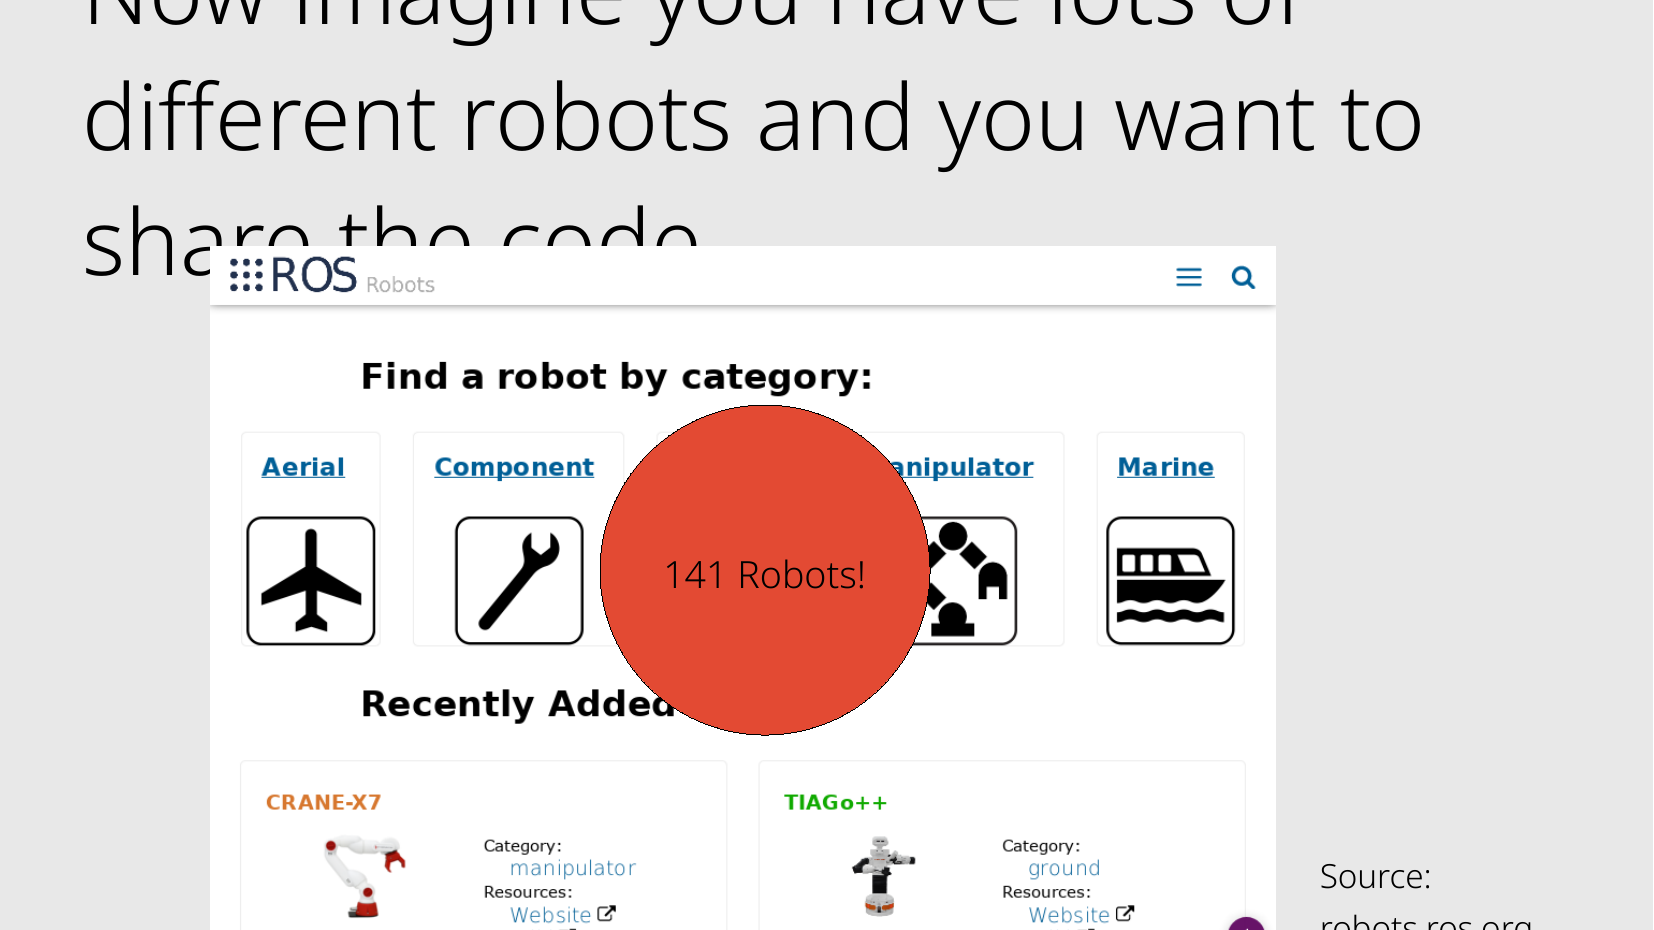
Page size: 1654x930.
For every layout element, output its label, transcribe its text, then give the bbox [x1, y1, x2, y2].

title Now imagine you have lots of different robots and you want to share the code… [82, 3, 1571, 226]
text_box Source: robots.ros.org [1305, 838, 1621, 901]
text_box 141 Robots! [600, 405, 931, 736]
picture [210, 246, 1276, 930]
